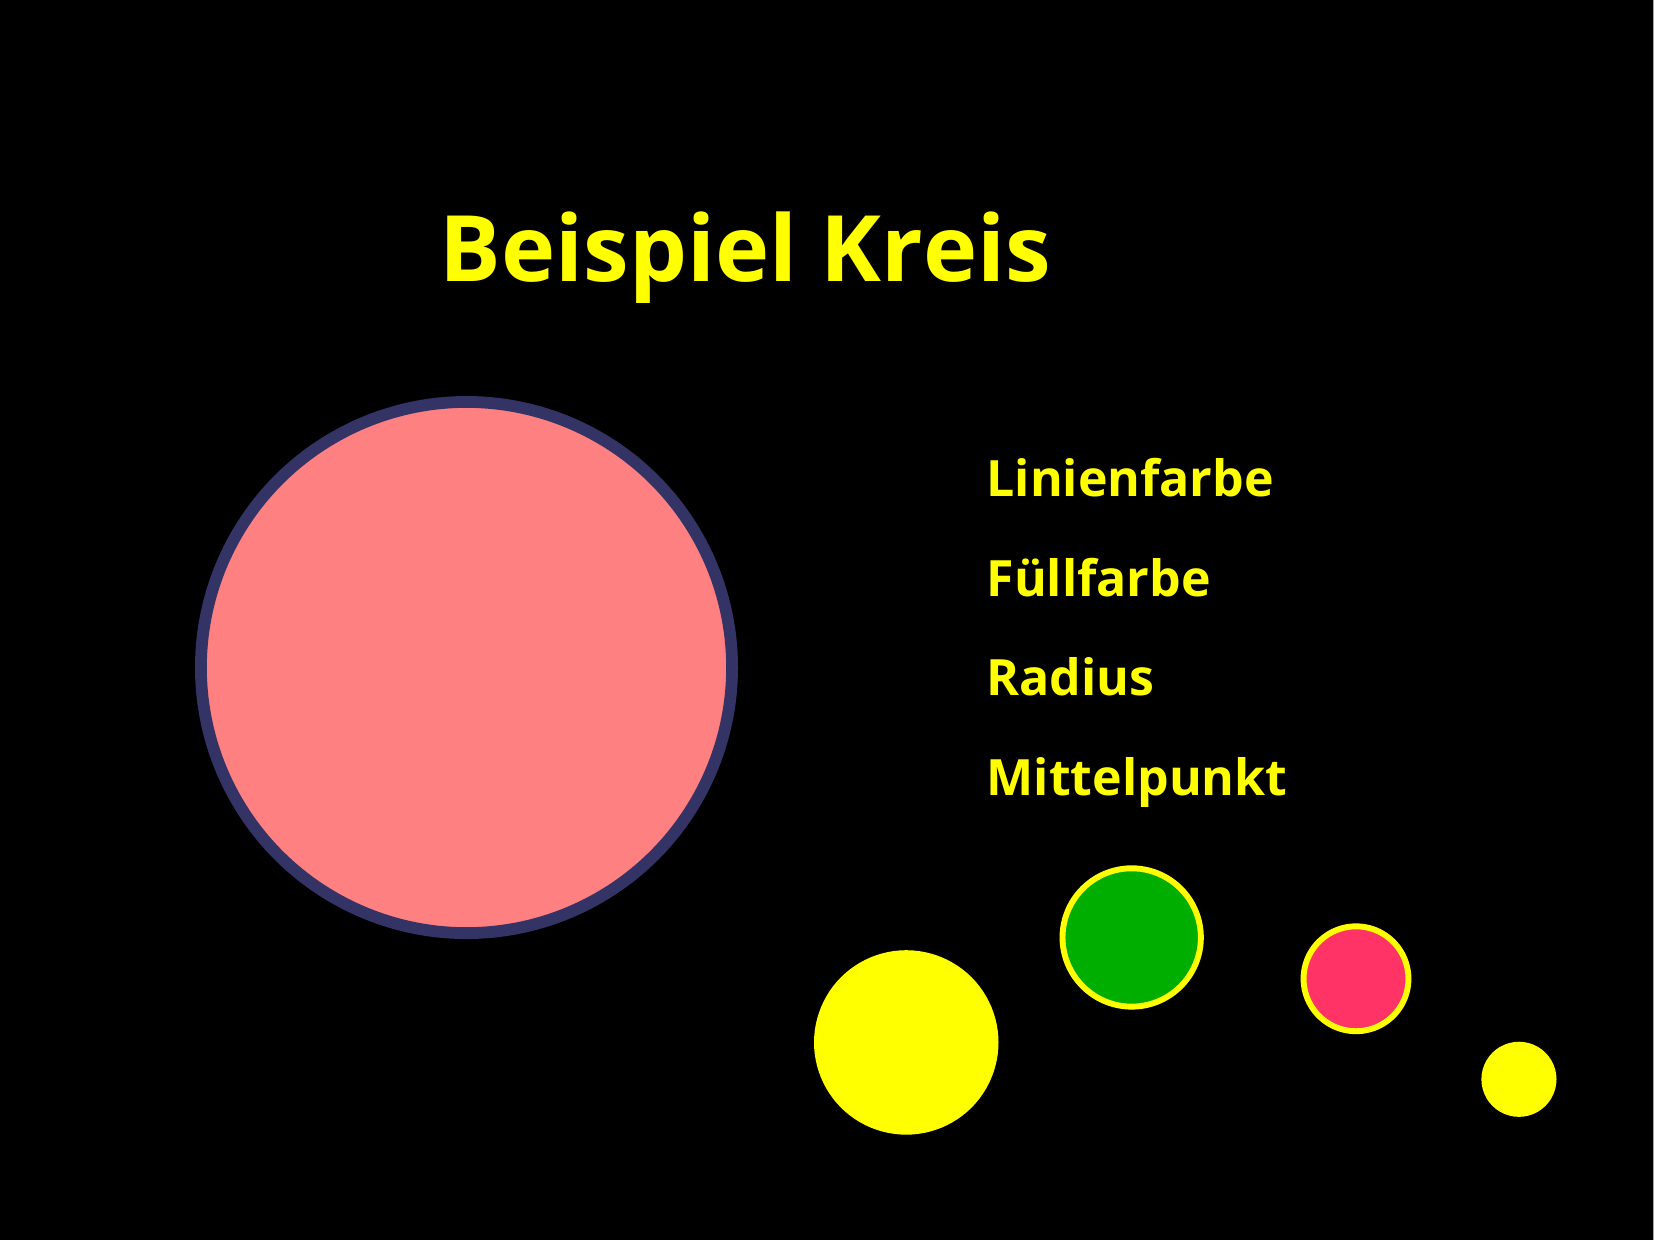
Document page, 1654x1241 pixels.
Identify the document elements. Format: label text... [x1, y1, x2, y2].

text_box Beispiel Kreis [439, 183, 1136, 295]
text_box [1062, 868, 1201, 1007]
text_box [200, 401, 733, 934]
text_box [1303, 926, 1409, 1032]
text_box Linienfarbe Füllfarbe Radius Mittelpunkt [971, 435, 1347, 789]
text_box [1484, 1044, 1554, 1114]
text_box [816, 953, 996, 1132]
